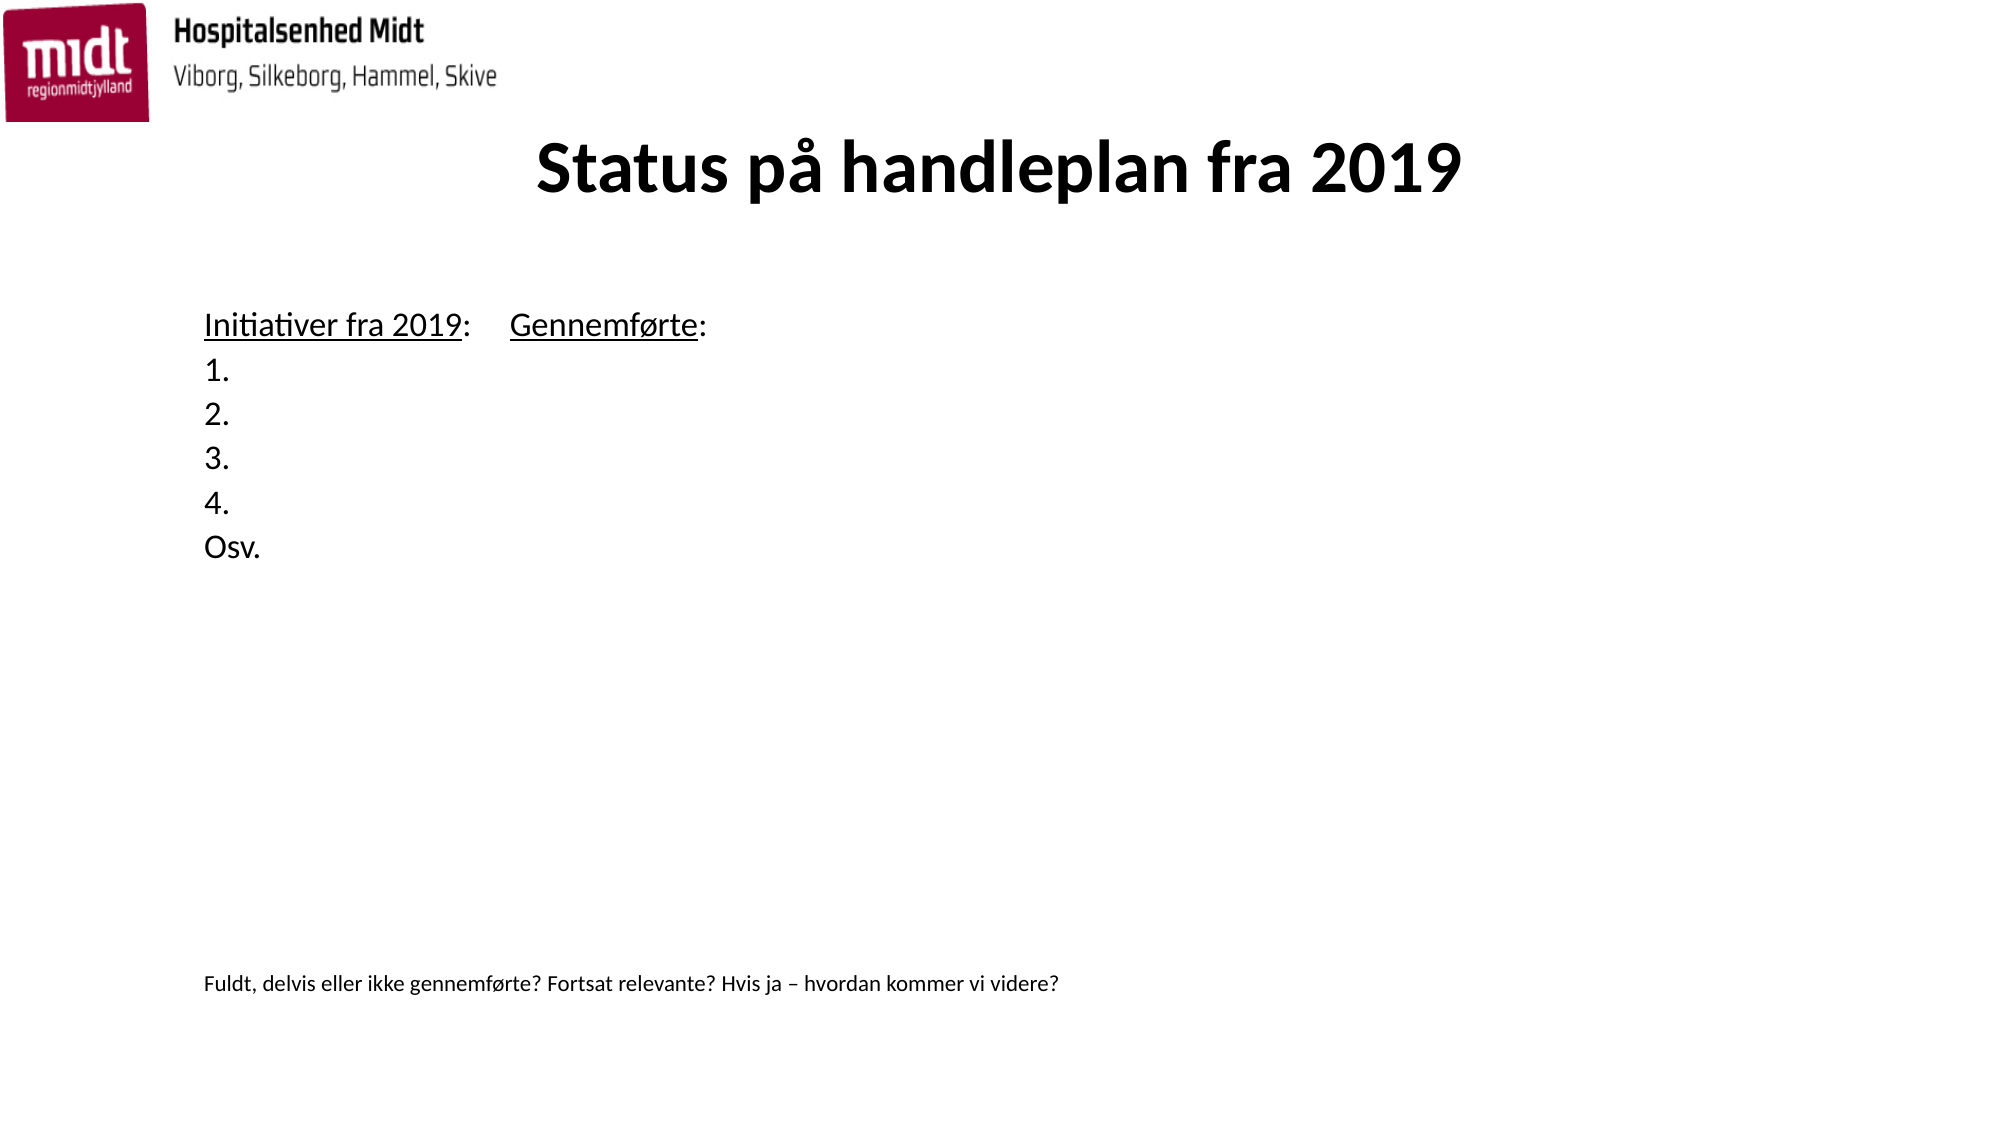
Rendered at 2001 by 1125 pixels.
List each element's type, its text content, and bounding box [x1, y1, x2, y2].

title Status på handleplan fra 2019 [137, 59, 1863, 278]
picture [0, 0, 510, 122]
list Initiativer fra 2019: Gennemførte: 1. 2. 3. 4. Osv. Fuldt, delvis eller ikke gennemførte? Fortsat relevante? Hvis ja – hvordan kommer vi videre? [137, 299, 1863, 1014]
